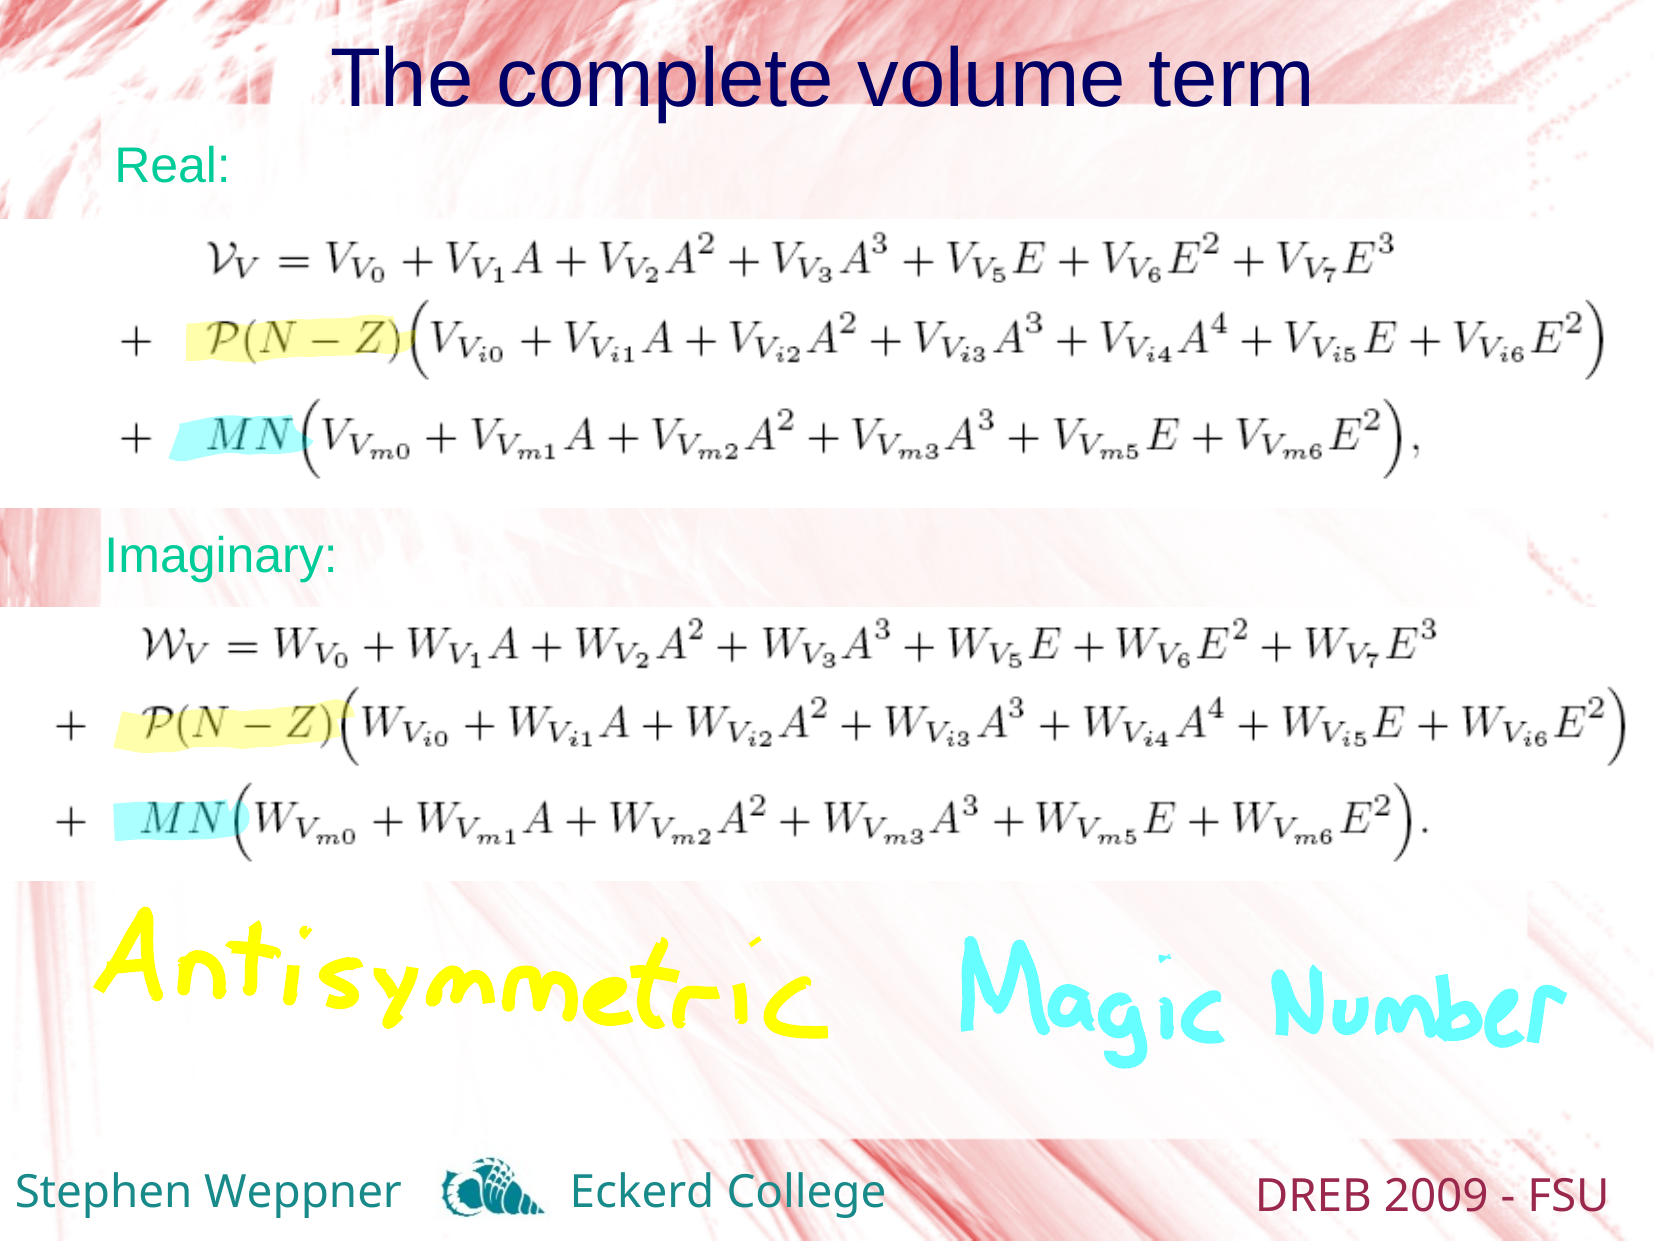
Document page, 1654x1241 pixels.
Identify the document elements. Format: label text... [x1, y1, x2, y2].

text_box Stephen Weppner Eckerd College [0, 1147, 889, 1225]
text_box The complete volume term [315, 24, 1331, 134]
picture [0, 0, 1654, 1241]
text_box Real: [99, 129, 246, 202]
text_box Imaginary: [89, 519, 353, 592]
text_box DREB 2009 - FSU [1240, 1151, 1644, 1228]
